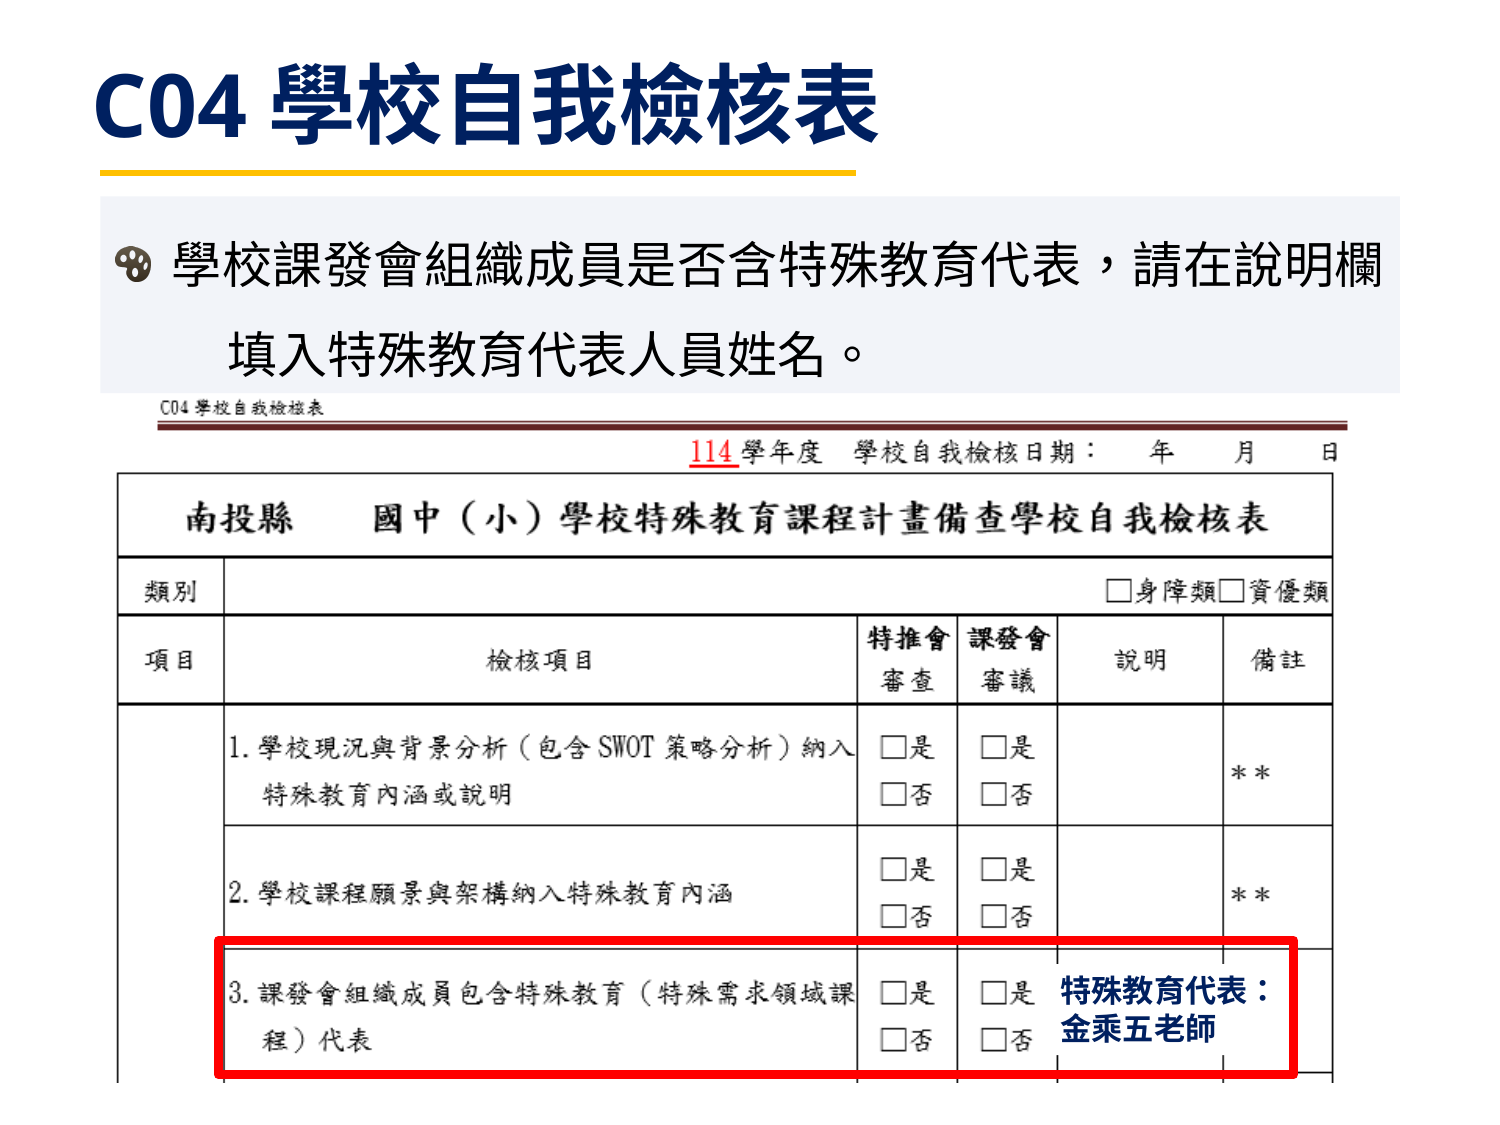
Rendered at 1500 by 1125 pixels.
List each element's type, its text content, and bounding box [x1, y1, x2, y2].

text_box 學校課發會組織成員是否含特殊教育代表，請在說明欄填入特殊教育代表人員姓名。 [100, 196, 1400, 394]
picture [100, 394, 1354, 1083]
text_box 特殊教育代表：金乘五老師 [1045, 964, 1289, 1056]
text_box 特殊教育代表：金乘五老師 [1298, 964, 1303, 1056]
text_box C04學校自我檢核表 [76, 42, 890, 164]
